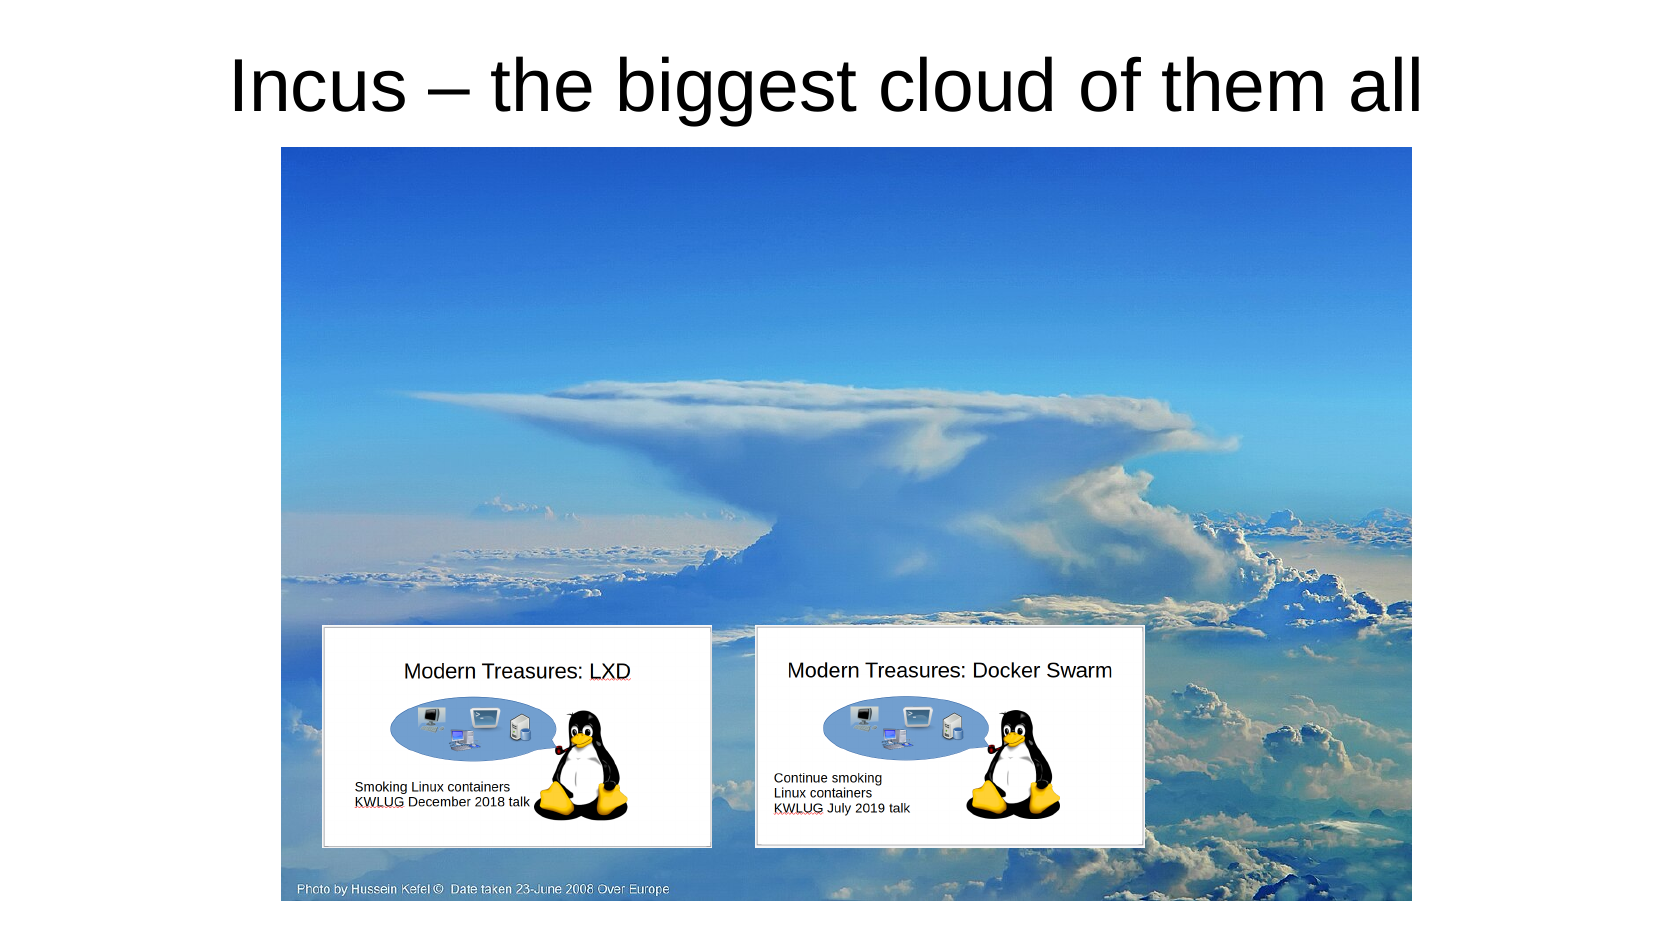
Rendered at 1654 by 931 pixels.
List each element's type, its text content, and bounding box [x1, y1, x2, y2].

picture [281, 147, 1412, 901]
title Incus – the biggest cloud of them all [82, 7, 1571, 163]
